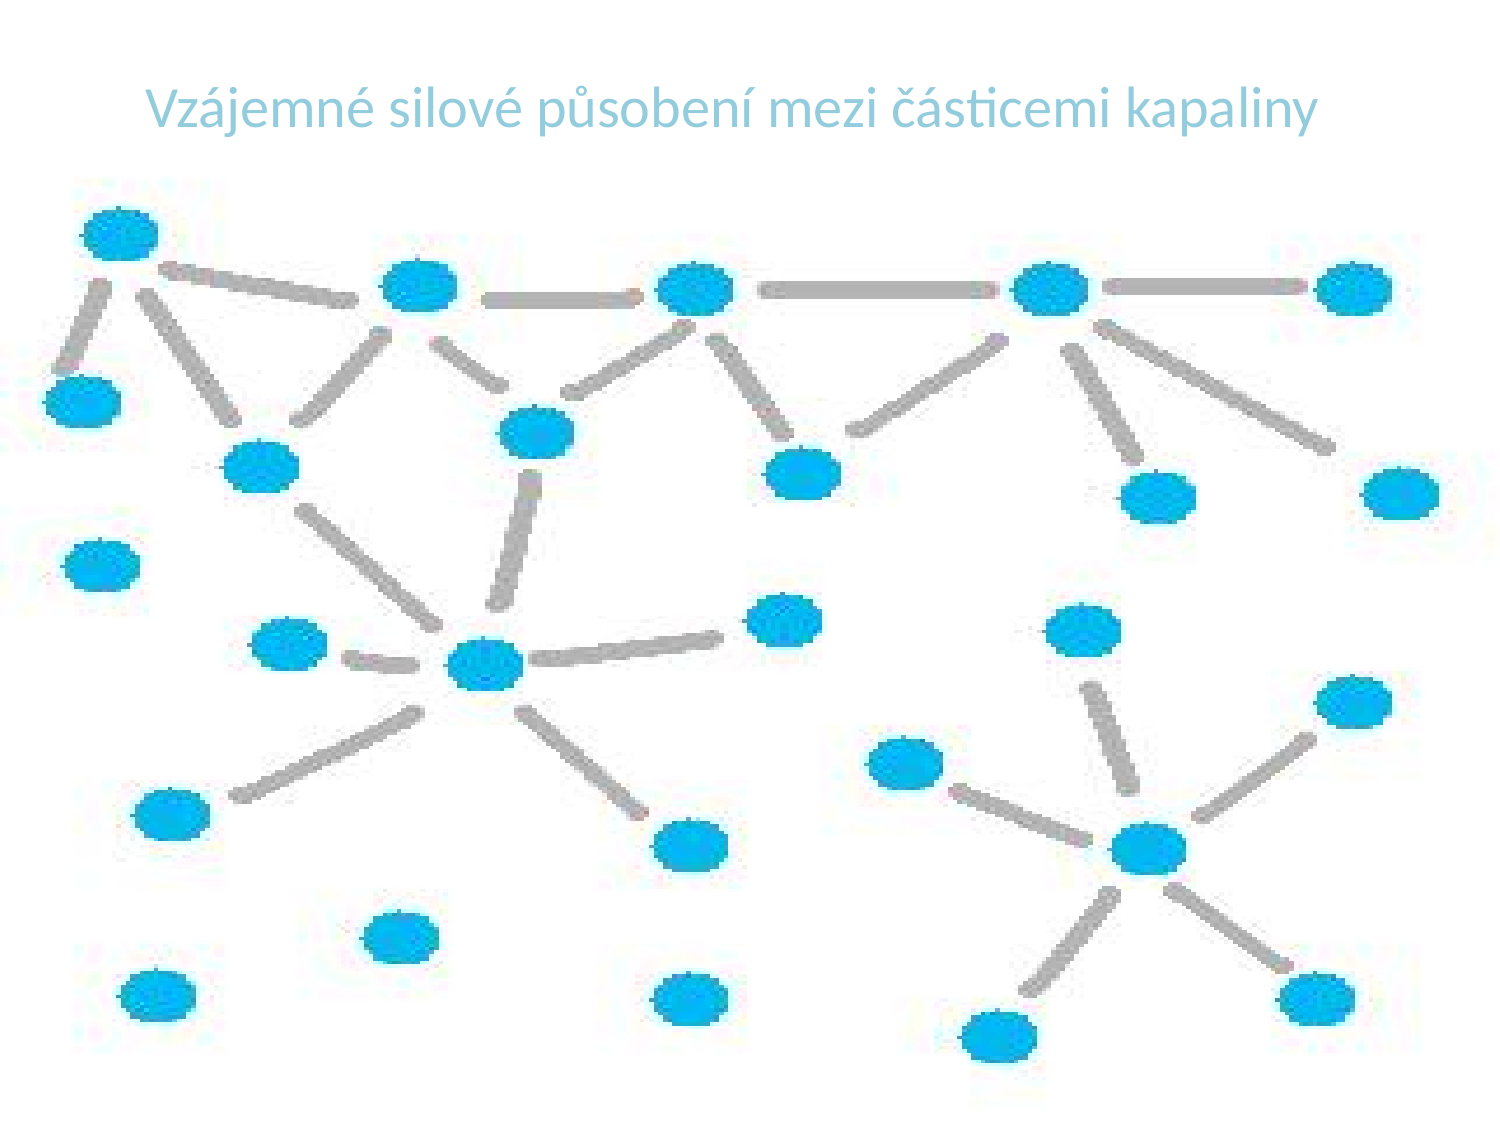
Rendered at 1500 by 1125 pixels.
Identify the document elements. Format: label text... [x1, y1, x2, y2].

picture [0, 125, 1500, 1125]
text_box Vzájemné silové působení mezi částicemi kapaliny [130, 54, 1335, 148]
